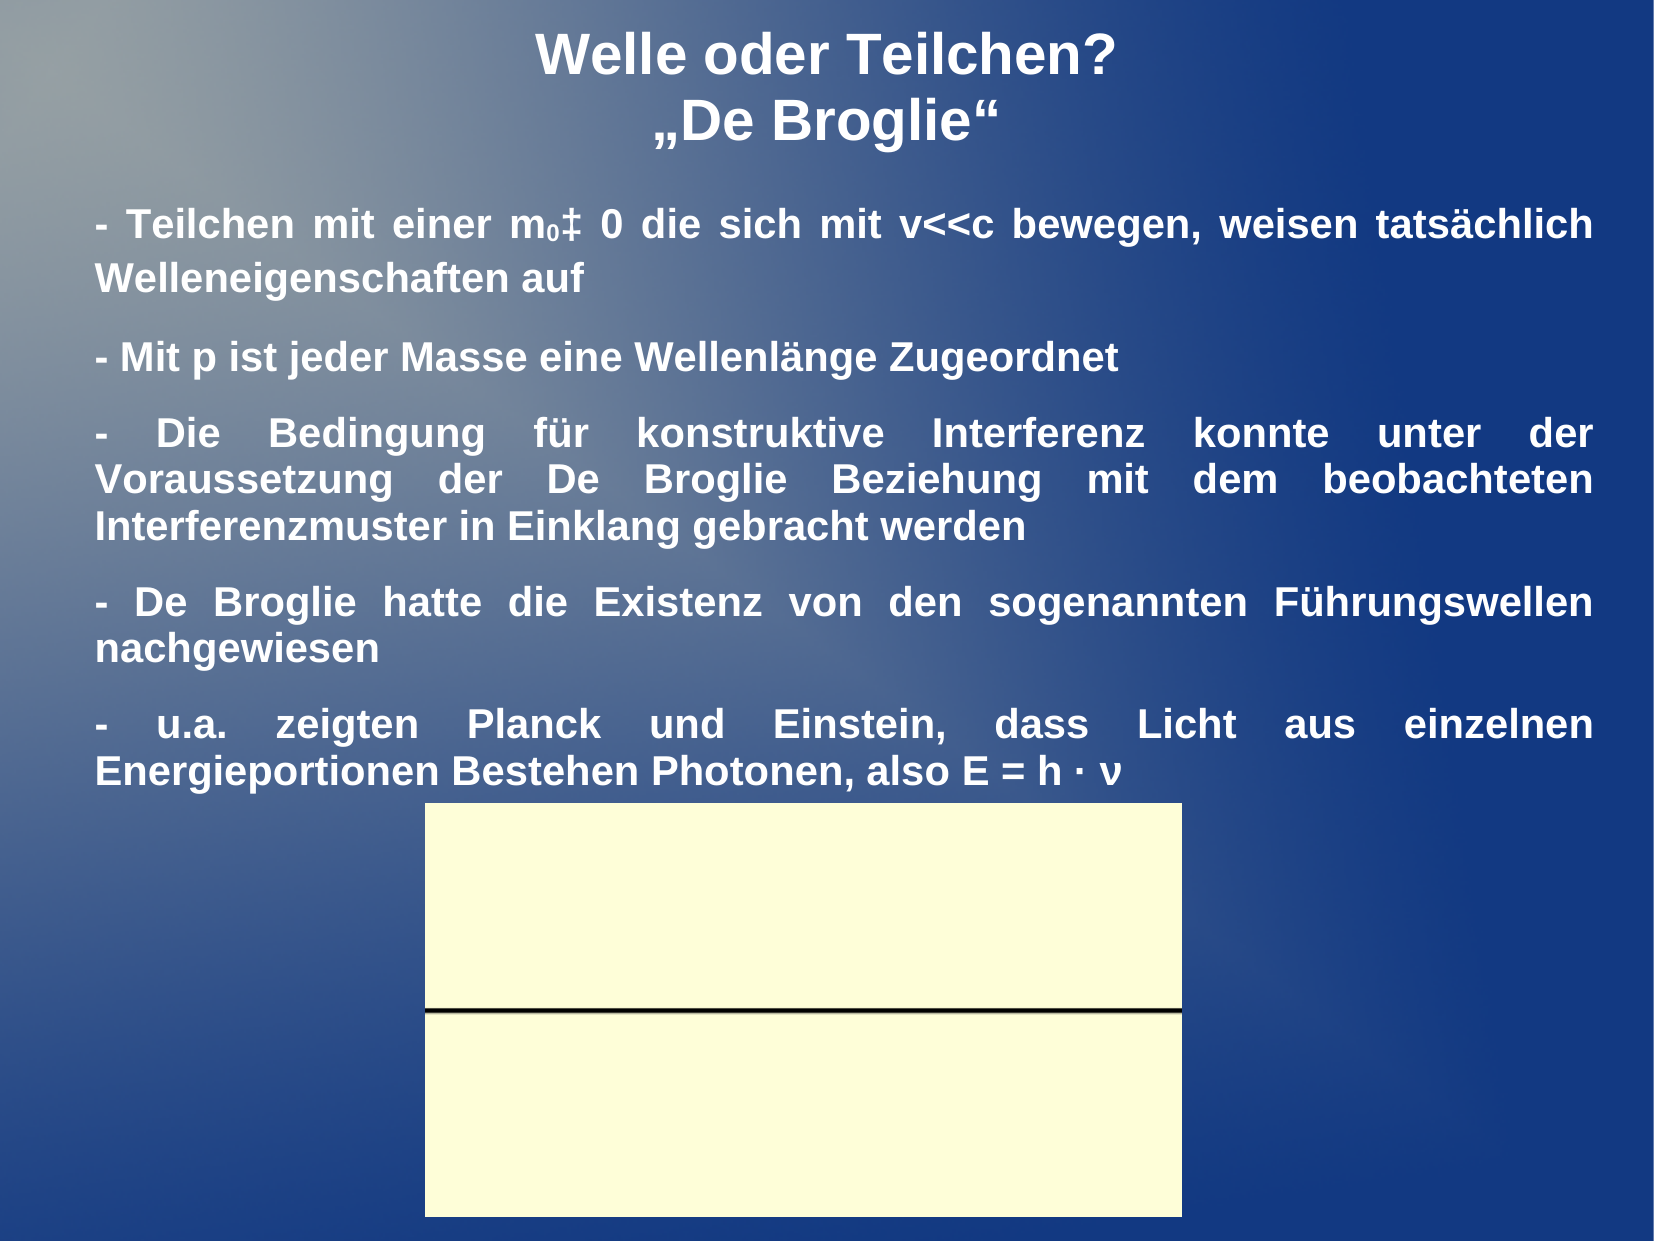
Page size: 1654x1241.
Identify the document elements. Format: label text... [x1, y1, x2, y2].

picture [0, 0, 1654, 1241]
title Welle oder Teilchen? „De Broglie“ [82, 13, 1571, 161]
list - Teilchen mit einer m0‡ 0 die sich mit v<<c bewegen, weisen tatsächlich Welleneigenschaften auf - Mit p ist jeder Masse eine Wellenlänge Zugeordnet - Die Bedingung für konstruktive Interferenz konnte unter der Voraussetzung der De Broglie Beziehung mit dem beobachteten Interferenzmuster in Einklang gebracht werden - De Broglie hatte die Existenz von den sogenannten Führungswellen nachgewiesen - u.a. zeigten Planck und Einstein, dass Licht aus einzelnen Energieportionen Bestehen Photonen, also E = h · ν [23, 200, 1595, 1234]
